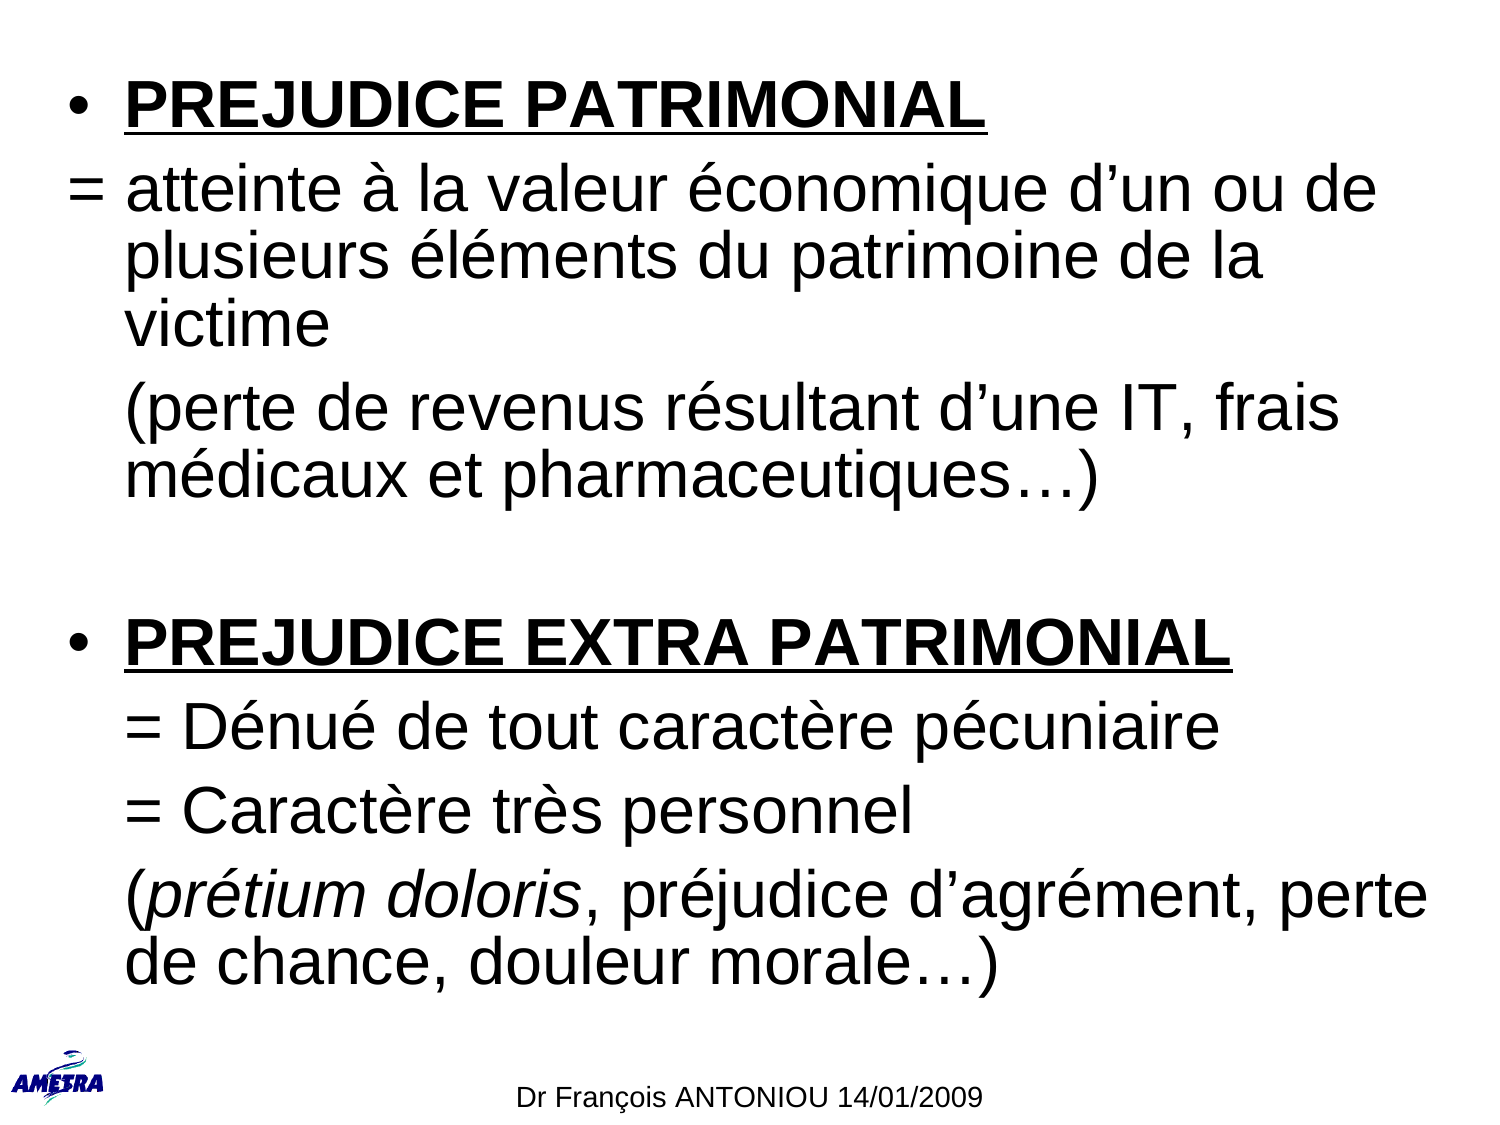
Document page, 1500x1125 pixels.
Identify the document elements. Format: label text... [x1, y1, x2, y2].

list PREJUDICE PATRIMONIAL = atteinte à la valeur économique d’un ou de plusieurs éléments du patrimoine de la victime (perte de revenus résultant d’une IT, frais médicaux et pharmaceutiques…) PREJUDICE EXTRA PATRIMONIAL = Dénué de tout caractère pécuniaire = Caractère très personnel (prétium doloris, préjudice d’agrément, perte de chance, douleur morale…) [53, 66, 1447, 1083]
picture [0, 1030, 124, 1125]
